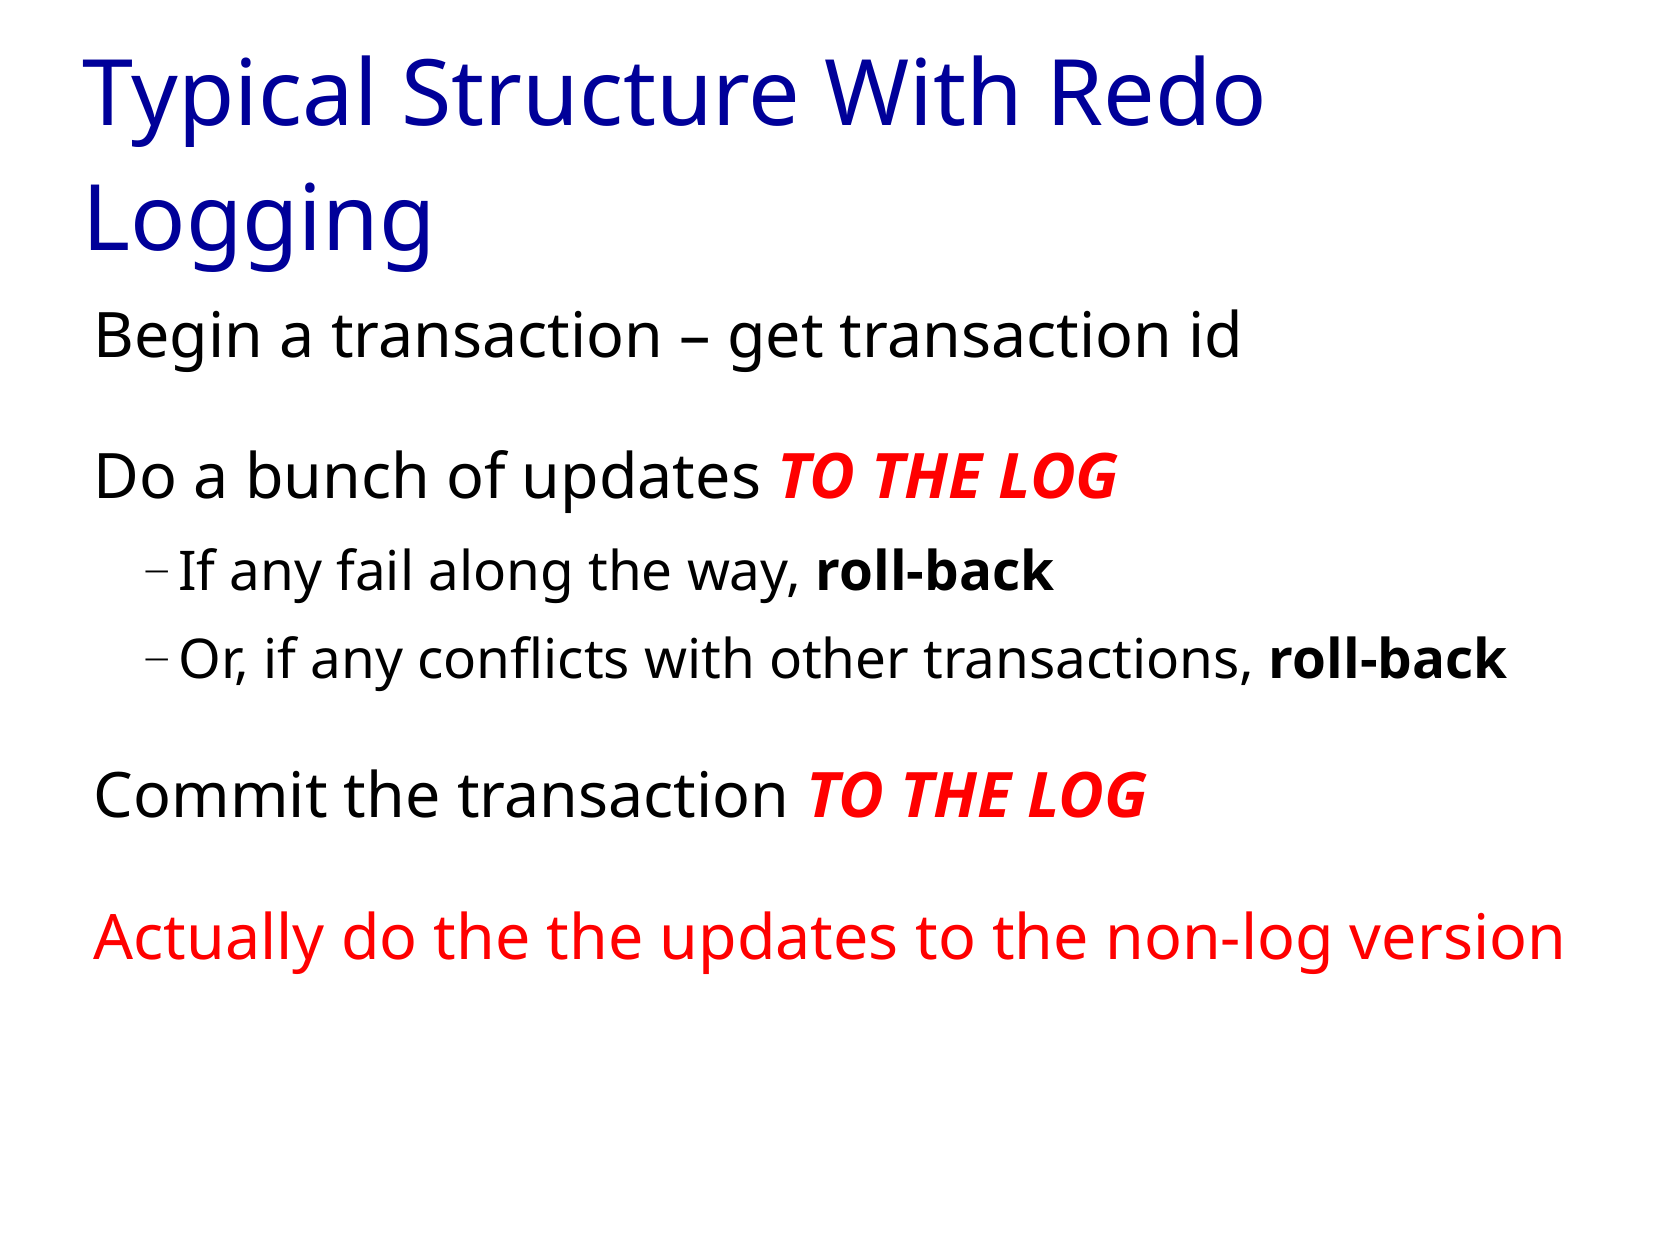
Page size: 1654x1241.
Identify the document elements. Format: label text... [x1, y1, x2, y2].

title Typical Structure With Redo Logging [82, 49, 1571, 257]
list Begin a transaction – get transaction id Do a bunch of updates TO THE LOG If any fail along the way, roll-back Or, if any conflicts with other transactions, roll-back Commit the transaction TO THE LOG Actually do the the updates to the non-log version [60, 290, 1571, 1096]
